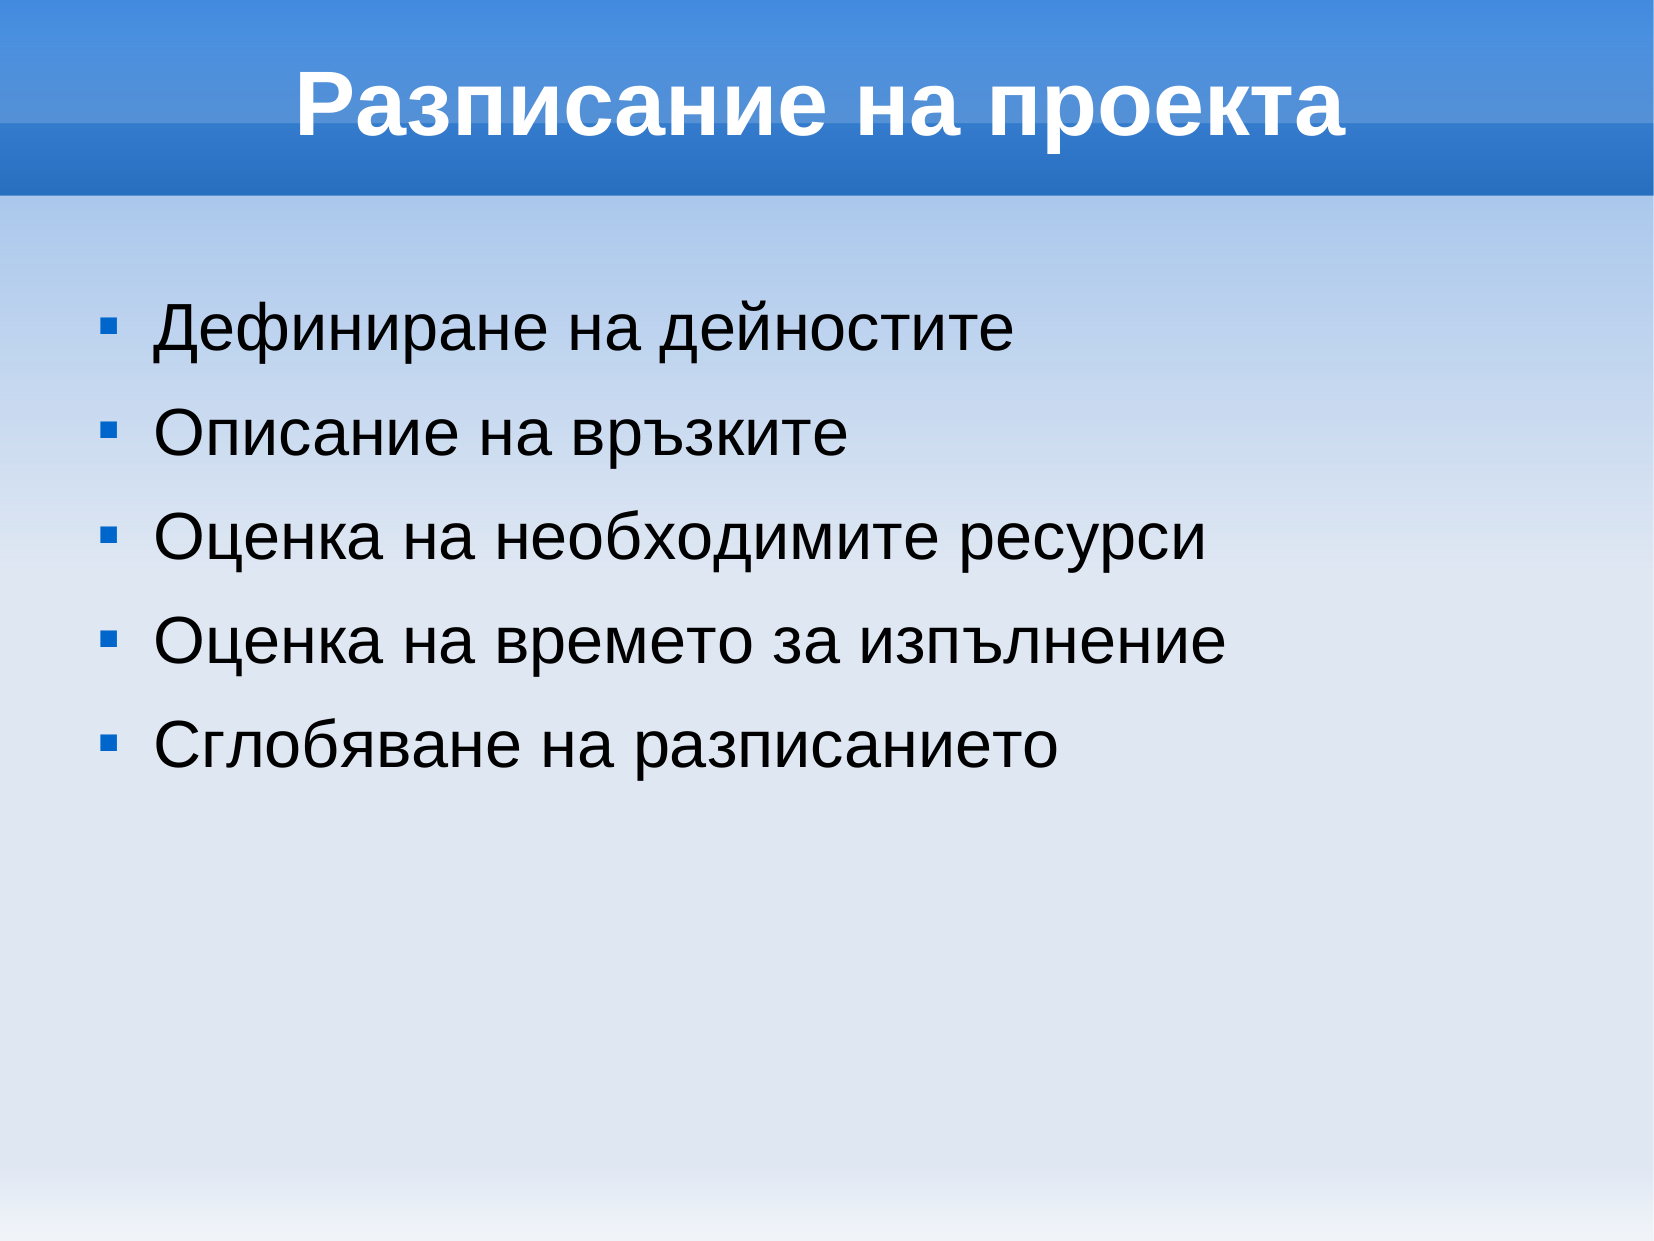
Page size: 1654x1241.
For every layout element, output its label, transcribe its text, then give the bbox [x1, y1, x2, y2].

list Дефиниране на дейностите Описание на връзките Оценка на необходимите ресурси Оценка на времето за изпълнение Сглобяване на разписанието [82, 290, 1571, 1094]
picture [0, 0, 1654, 1241]
title Разписание на проекта [76, 7, 1565, 200]
